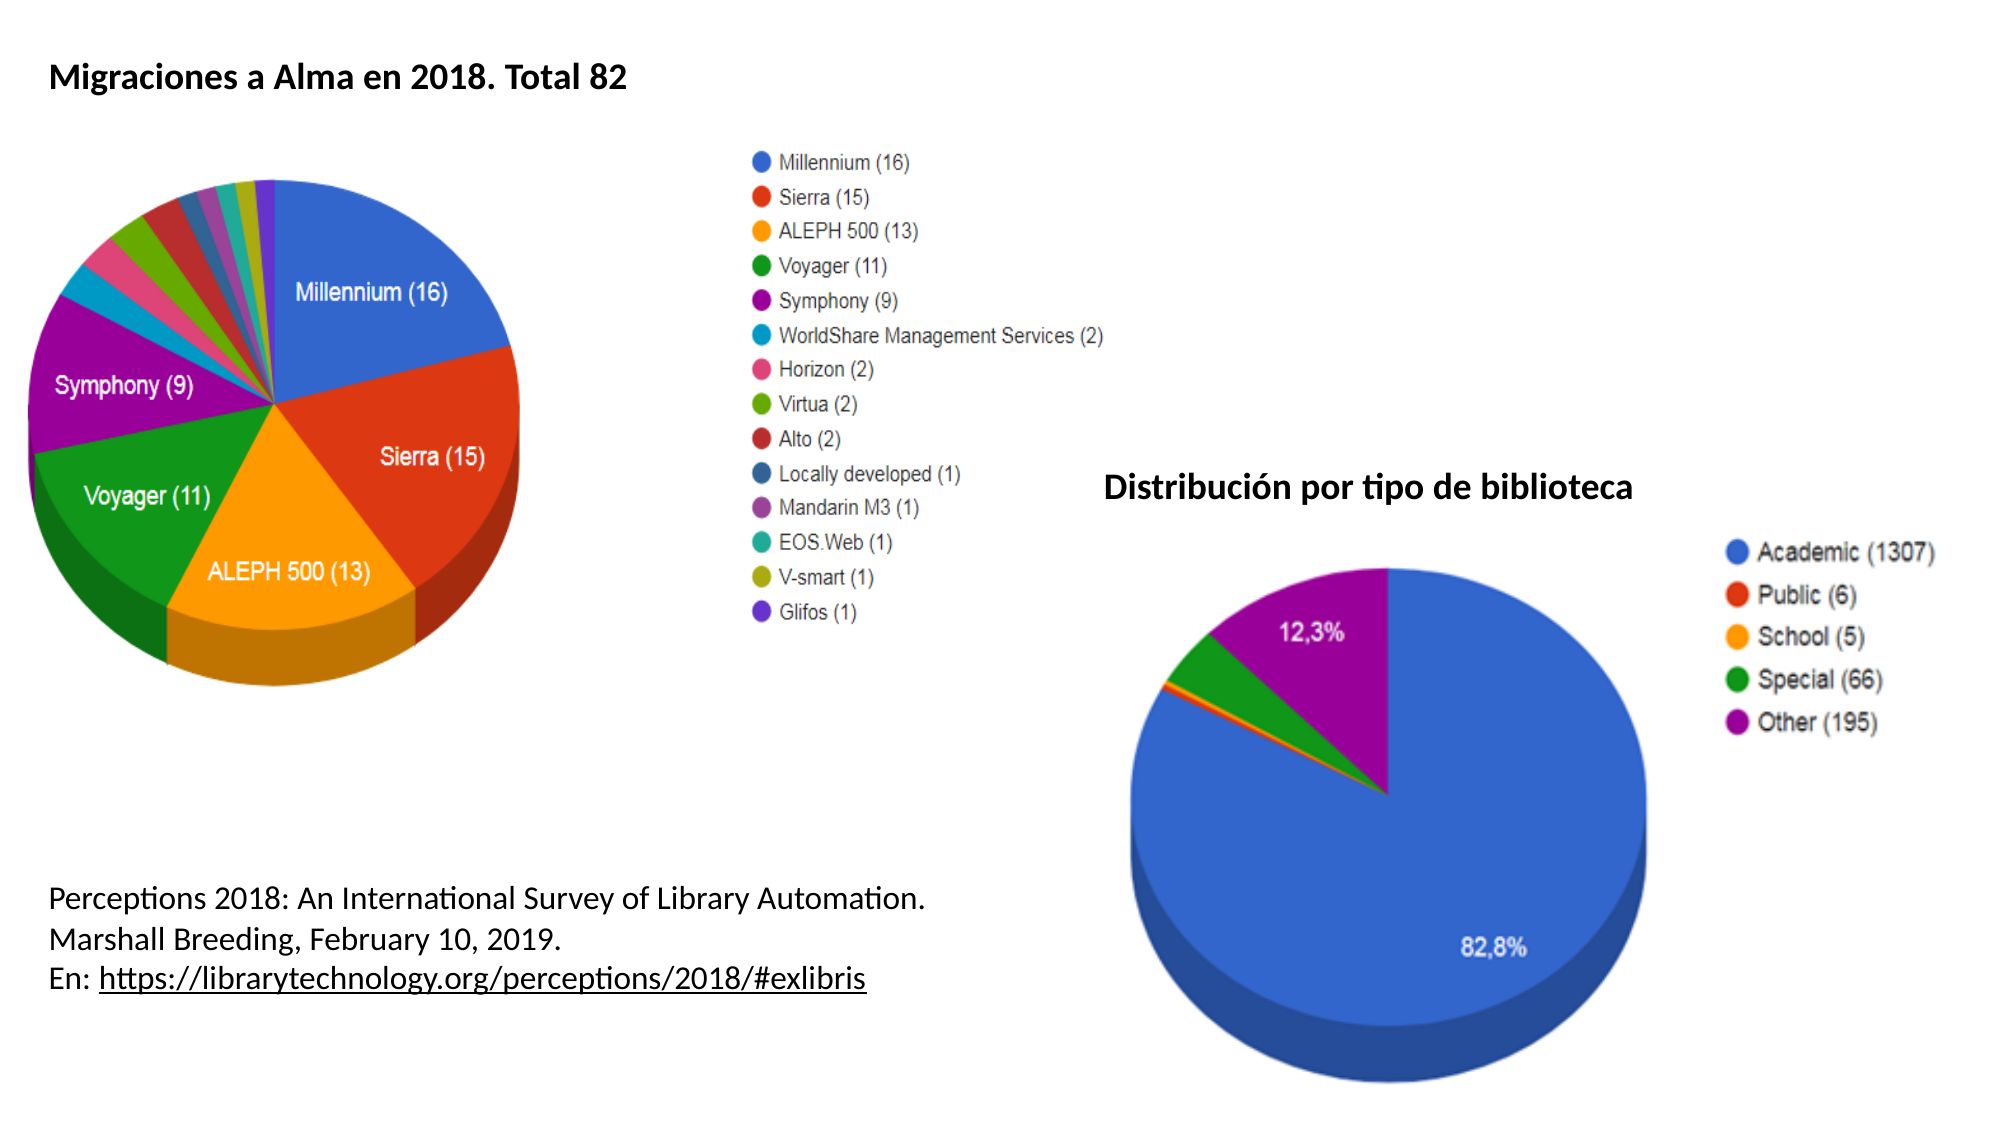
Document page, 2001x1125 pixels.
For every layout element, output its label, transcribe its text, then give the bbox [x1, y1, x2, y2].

text_box Migraciones a Alma en 2018. Total 82 [33, 44, 795, 106]
picture [9, 125, 1944, 1099]
text_box Distribución por tipo de biblioteca [1089, 454, 1851, 515]
text_box Perceptions 2018: An International Survey of Library Automation. Marshall Breeding, February 10, 2019. En: https://librarytechnology.org/perceptions/2018/#exlibris [33, 869, 989, 1051]
